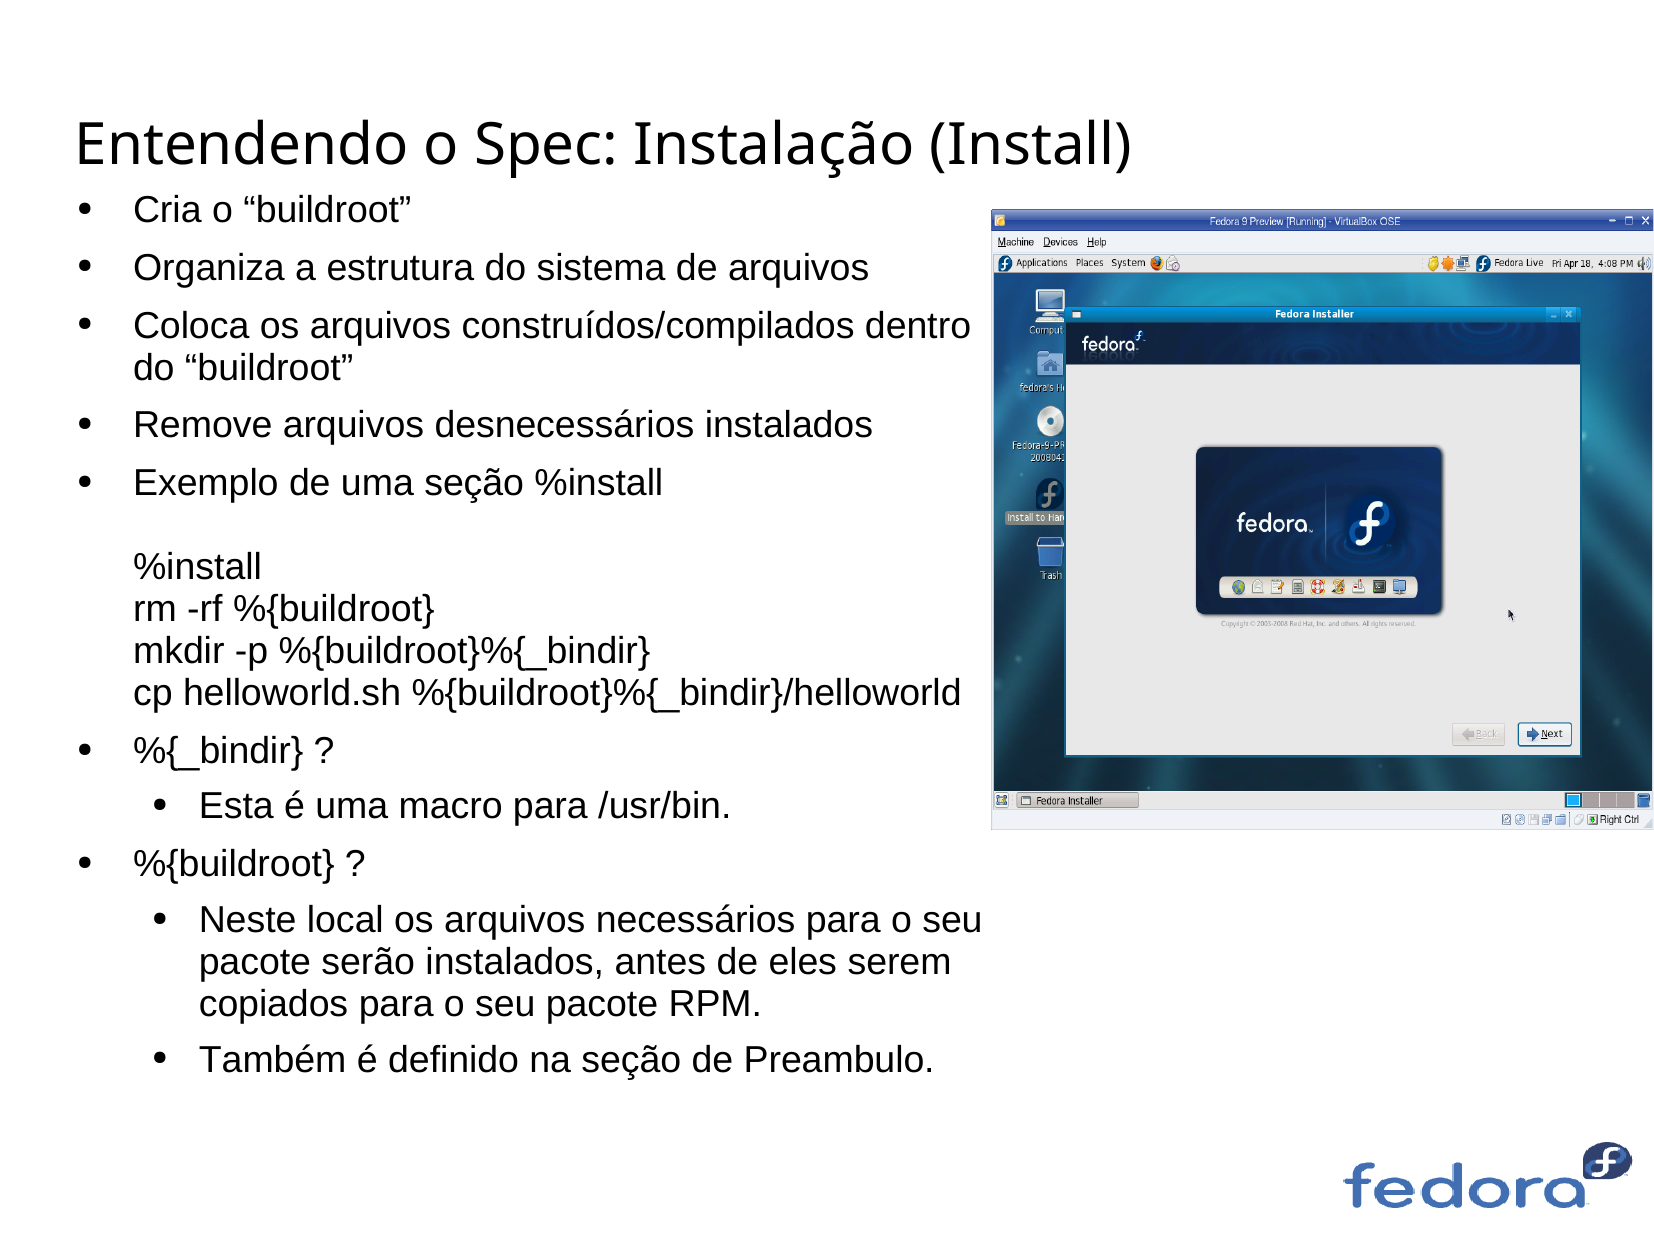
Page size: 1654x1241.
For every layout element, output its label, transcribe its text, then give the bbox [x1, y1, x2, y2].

picture [991, 209, 1654, 830]
picture [1332, 1124, 1651, 1227]
title Entendendo o Spec: Instalação (Install) [74, 81, 1506, 203]
list Cria o “buildroot” Organiza a estrutura do sistema de arquivos Coloca os arquivos construídos/compilados dentro do “buildroot” Remove arquivos desnecessários instalados Exemplo de uma seção %install %install rm -rf %{buildroot} mkdir -p %{buildroot}%{_bindir} cp helloworld.sh %{buildroot}%{_bindir}/helloworld %{_bindir} ? Esta é uma macro para /usr/bin. %{buildroot} ? Neste local os arquivos necessários para o seu pacote serão instalados, antes de eles serem copiados para o seu pacote RPM. Também é definido na seção de Preambulo. [77, 188, 984, 1174]
